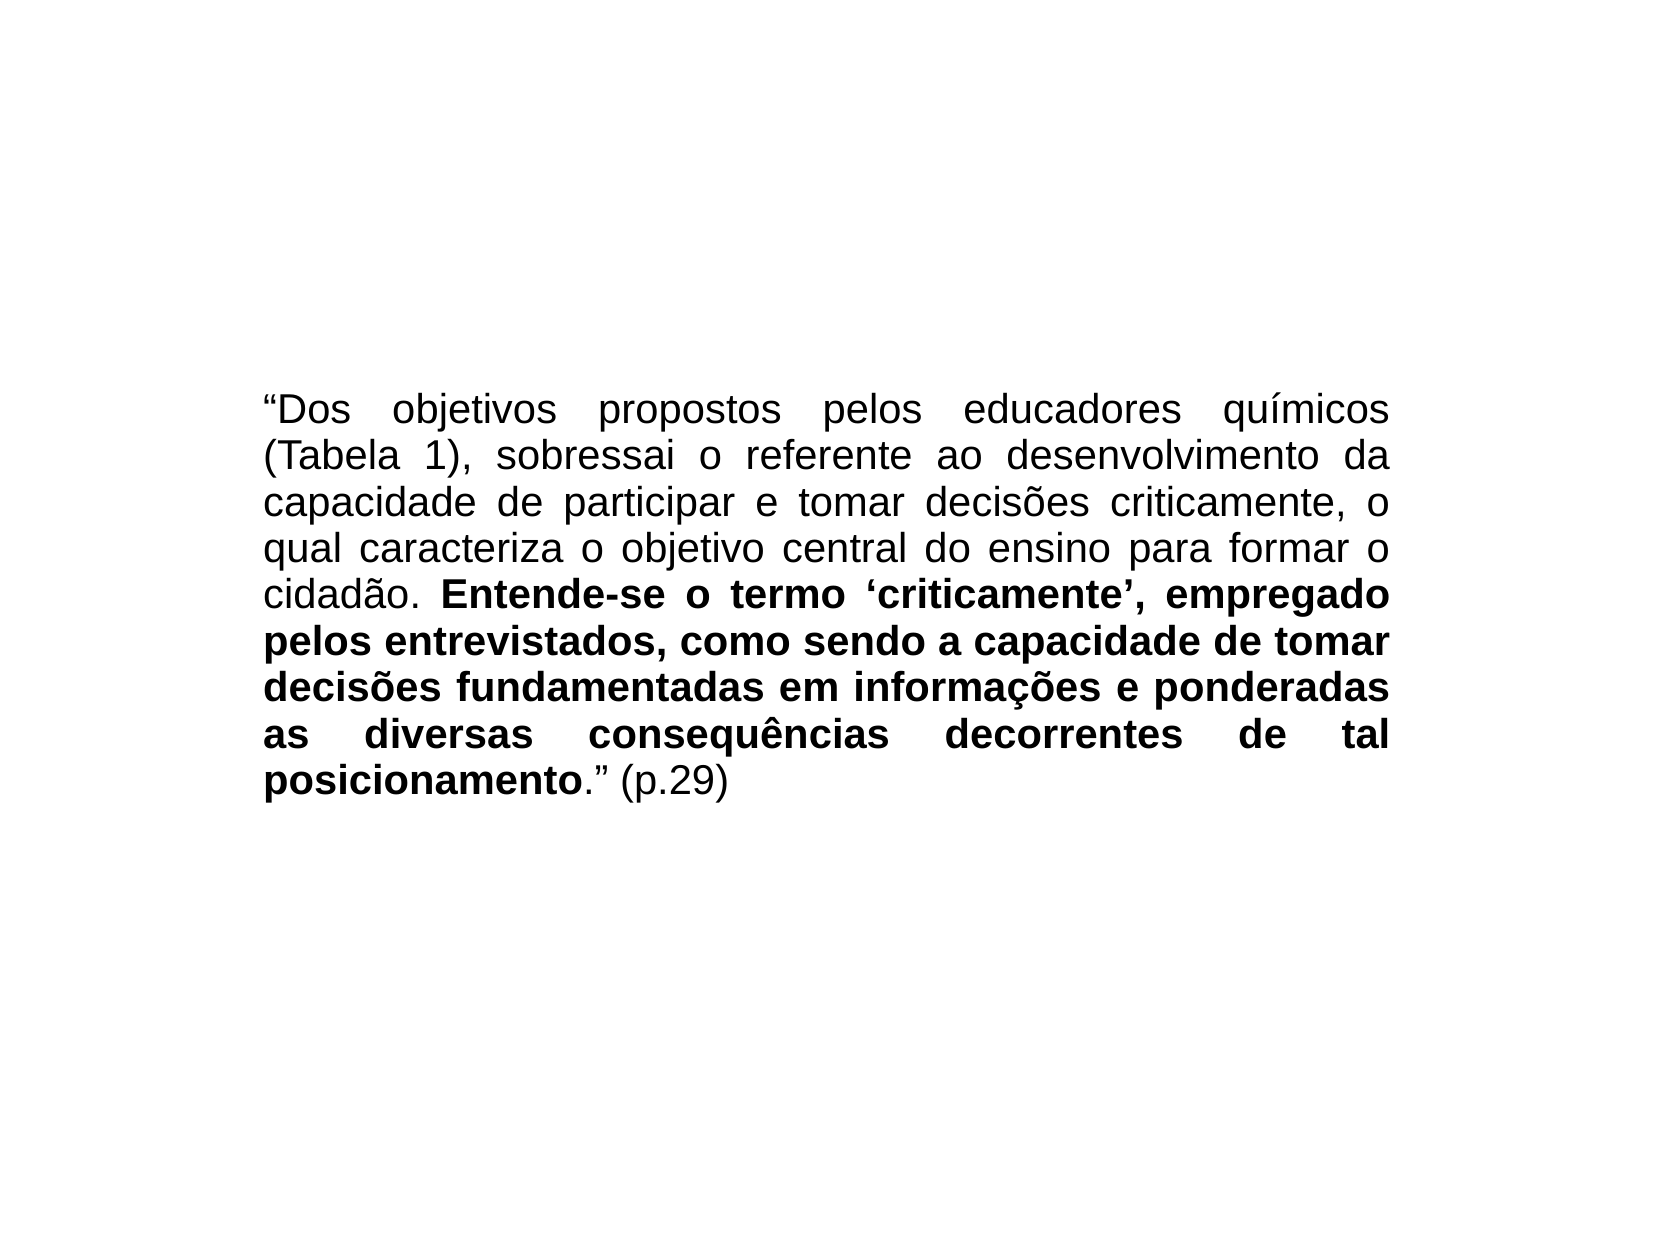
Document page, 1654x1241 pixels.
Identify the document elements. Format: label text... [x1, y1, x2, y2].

text_box “Dos objetivos propostos pelos educadores químicos (Tabela 1), sobressai o referente ao desenvolvimento da capacidade de participar e tomar decisões criticamente, o qual caracteriza o objetivo central do ensino para formar o cidadão. Entende-se o termo ‘criticamente’, empregado pelos entrevistados, como sendo a capacidade de tomar decisões fundamentadas em informações e ponderadas as diversas consequências decorrentes de tal posicionamento.” (p.29) [248, 377, 1406, 827]
